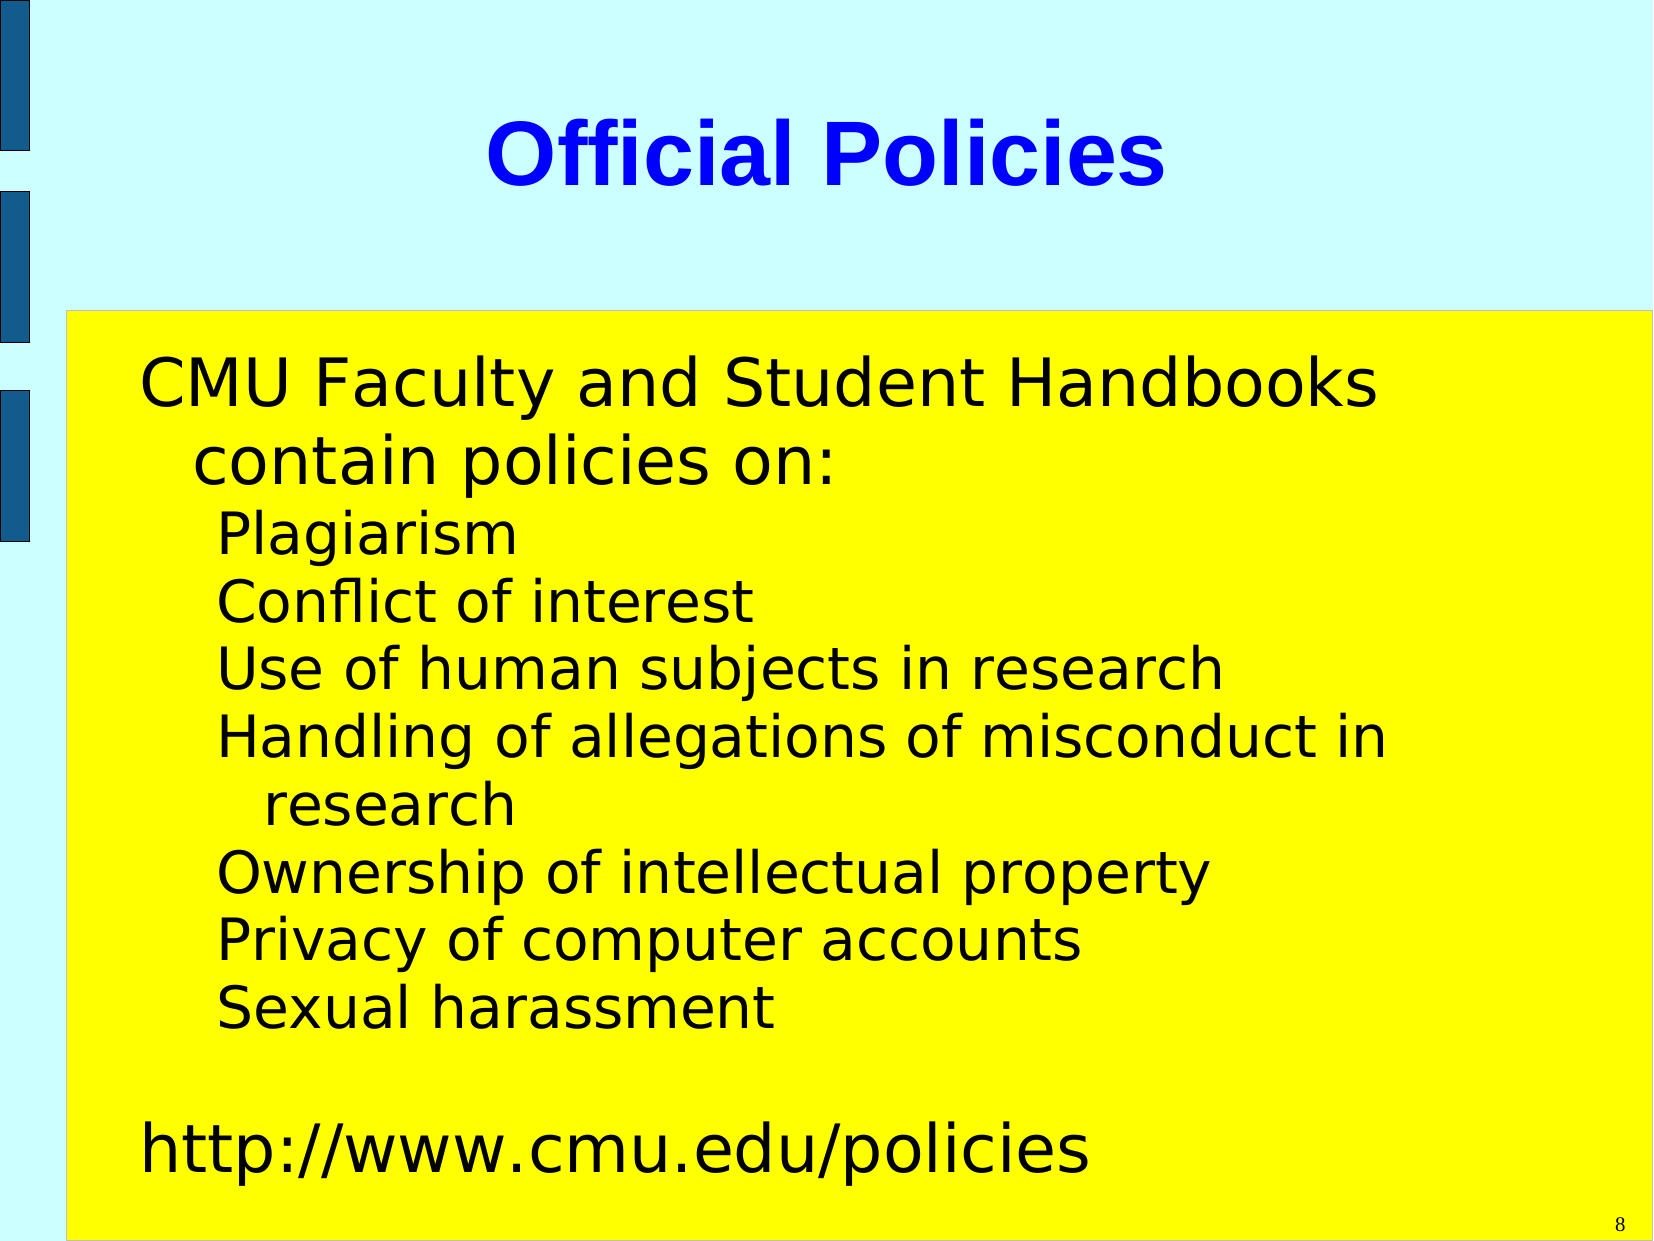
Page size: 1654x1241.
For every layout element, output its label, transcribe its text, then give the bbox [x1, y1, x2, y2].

list CMU Faculty and Student Handbooks contain policies on: Plagiarism Conflict of interest Use of human subjects in research Handling of allegations of misconduct in research Ownership of intellectual property Privacy of computer accounts Sexual harassment http://www.cmu.edu/policies [121, 344, 1534, 1188]
title Official Policies [121, 49, 1534, 258]
